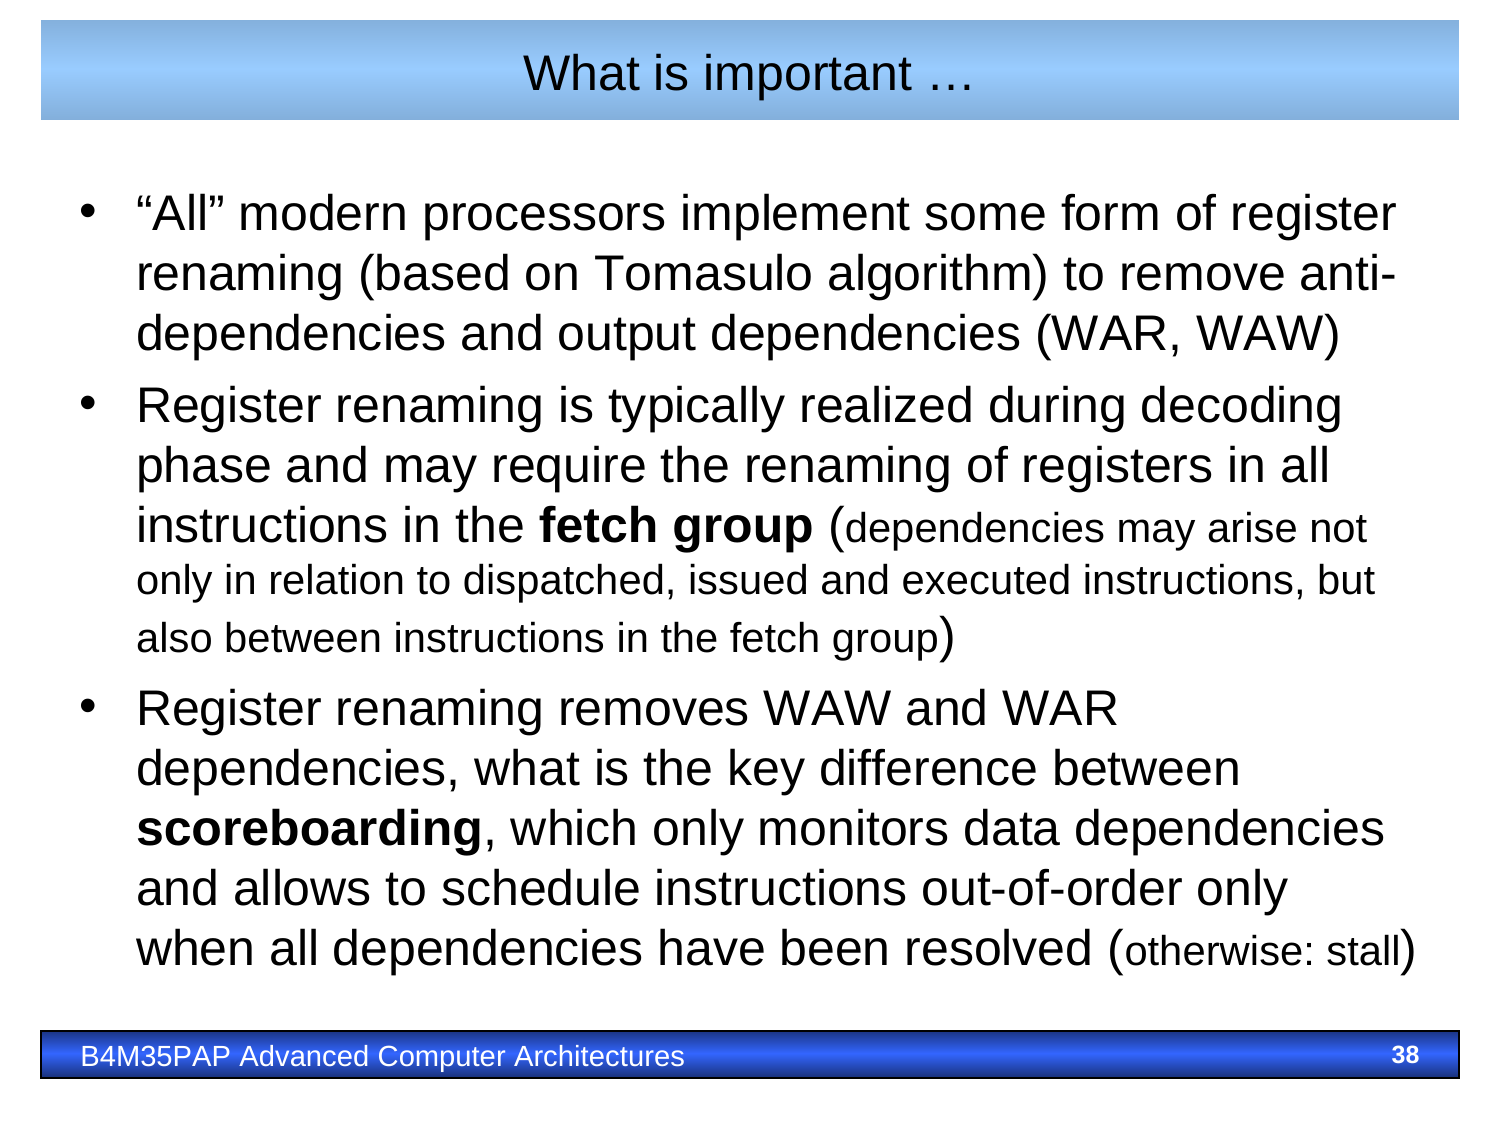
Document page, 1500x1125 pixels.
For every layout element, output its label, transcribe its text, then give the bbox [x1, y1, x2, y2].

list “All” modern processors implement some form of register renaming (based on Tomasulo algorithm) to remove anti-dependencies and output dependencies (WAR, WAW) Register renaming is typically realized during decoding phase and may require the renaming of registers in all instructions in the fetch group (dependencies may arise not only in relation to dispatched, issued and executed instructions, but also between instructions in the fetch group) Register renaming removes WAW and WAR dependencies, what is the key difference between scoreboarding, which only monitors data dependencies and allows to schedule instructions out-of-order only when all dependencies have been resolved (otherwise: stall) [64, 172, 1436, 1000]
title What is important … [41, 20, 1459, 120]
